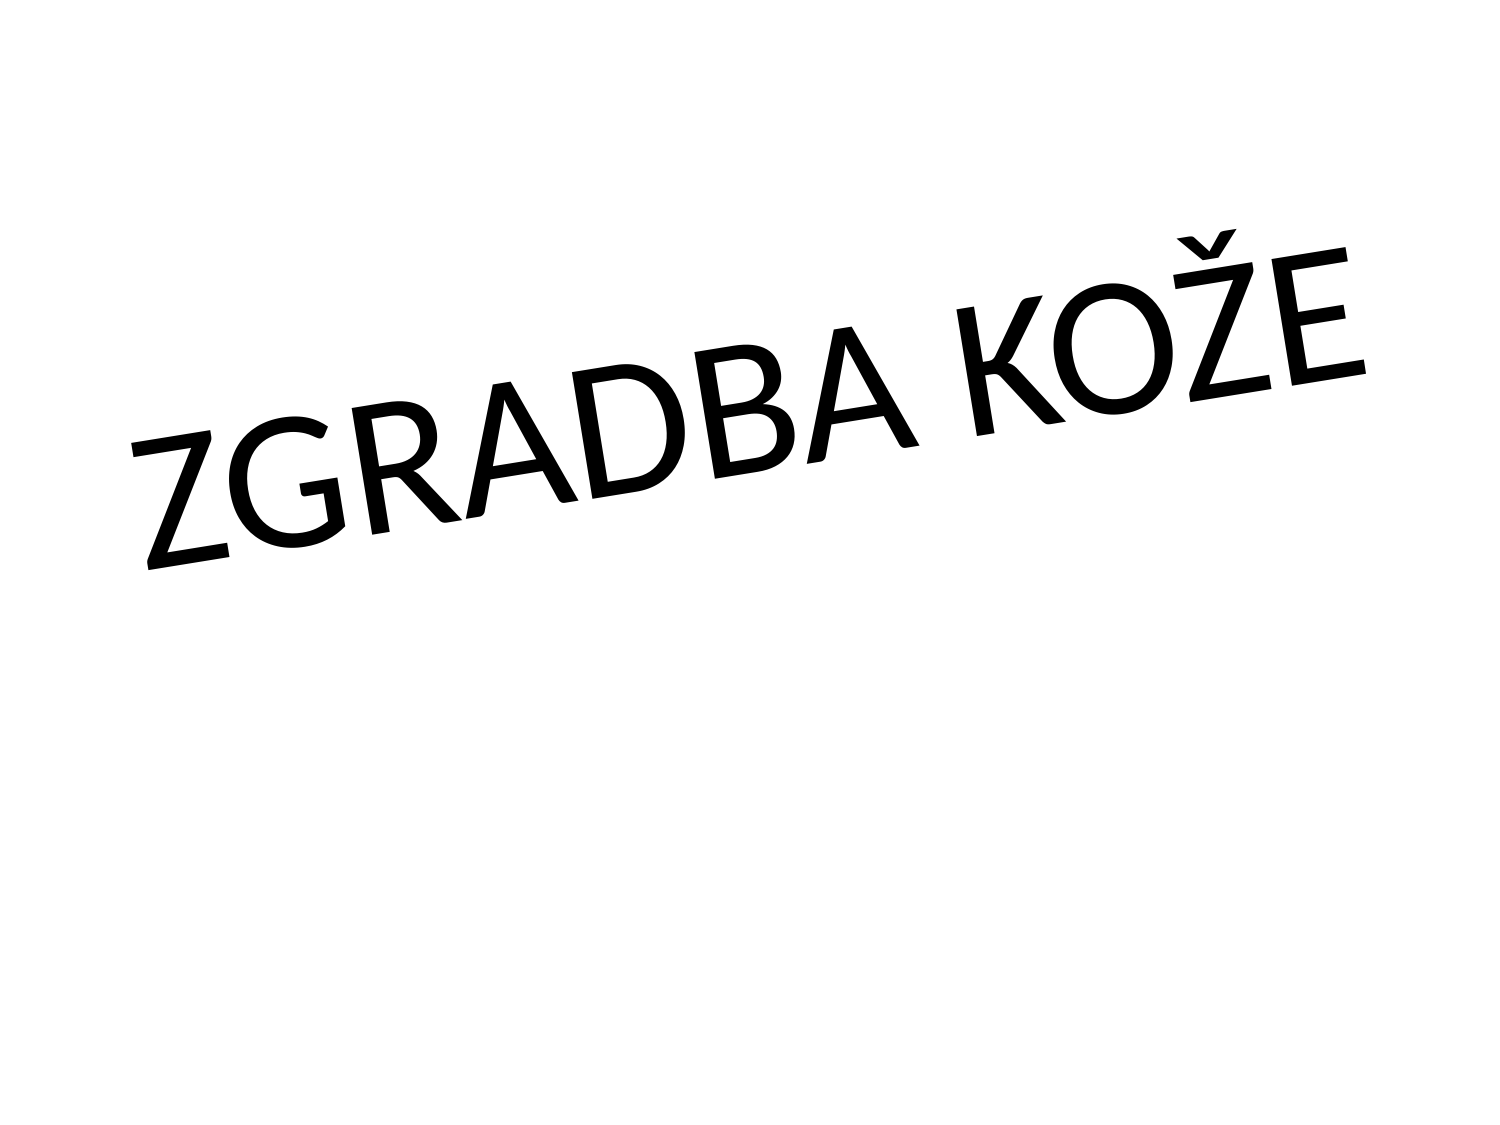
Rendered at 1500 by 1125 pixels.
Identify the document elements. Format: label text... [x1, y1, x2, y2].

title ZGRADBA KOŽE [0, 81, 1494, 704]
